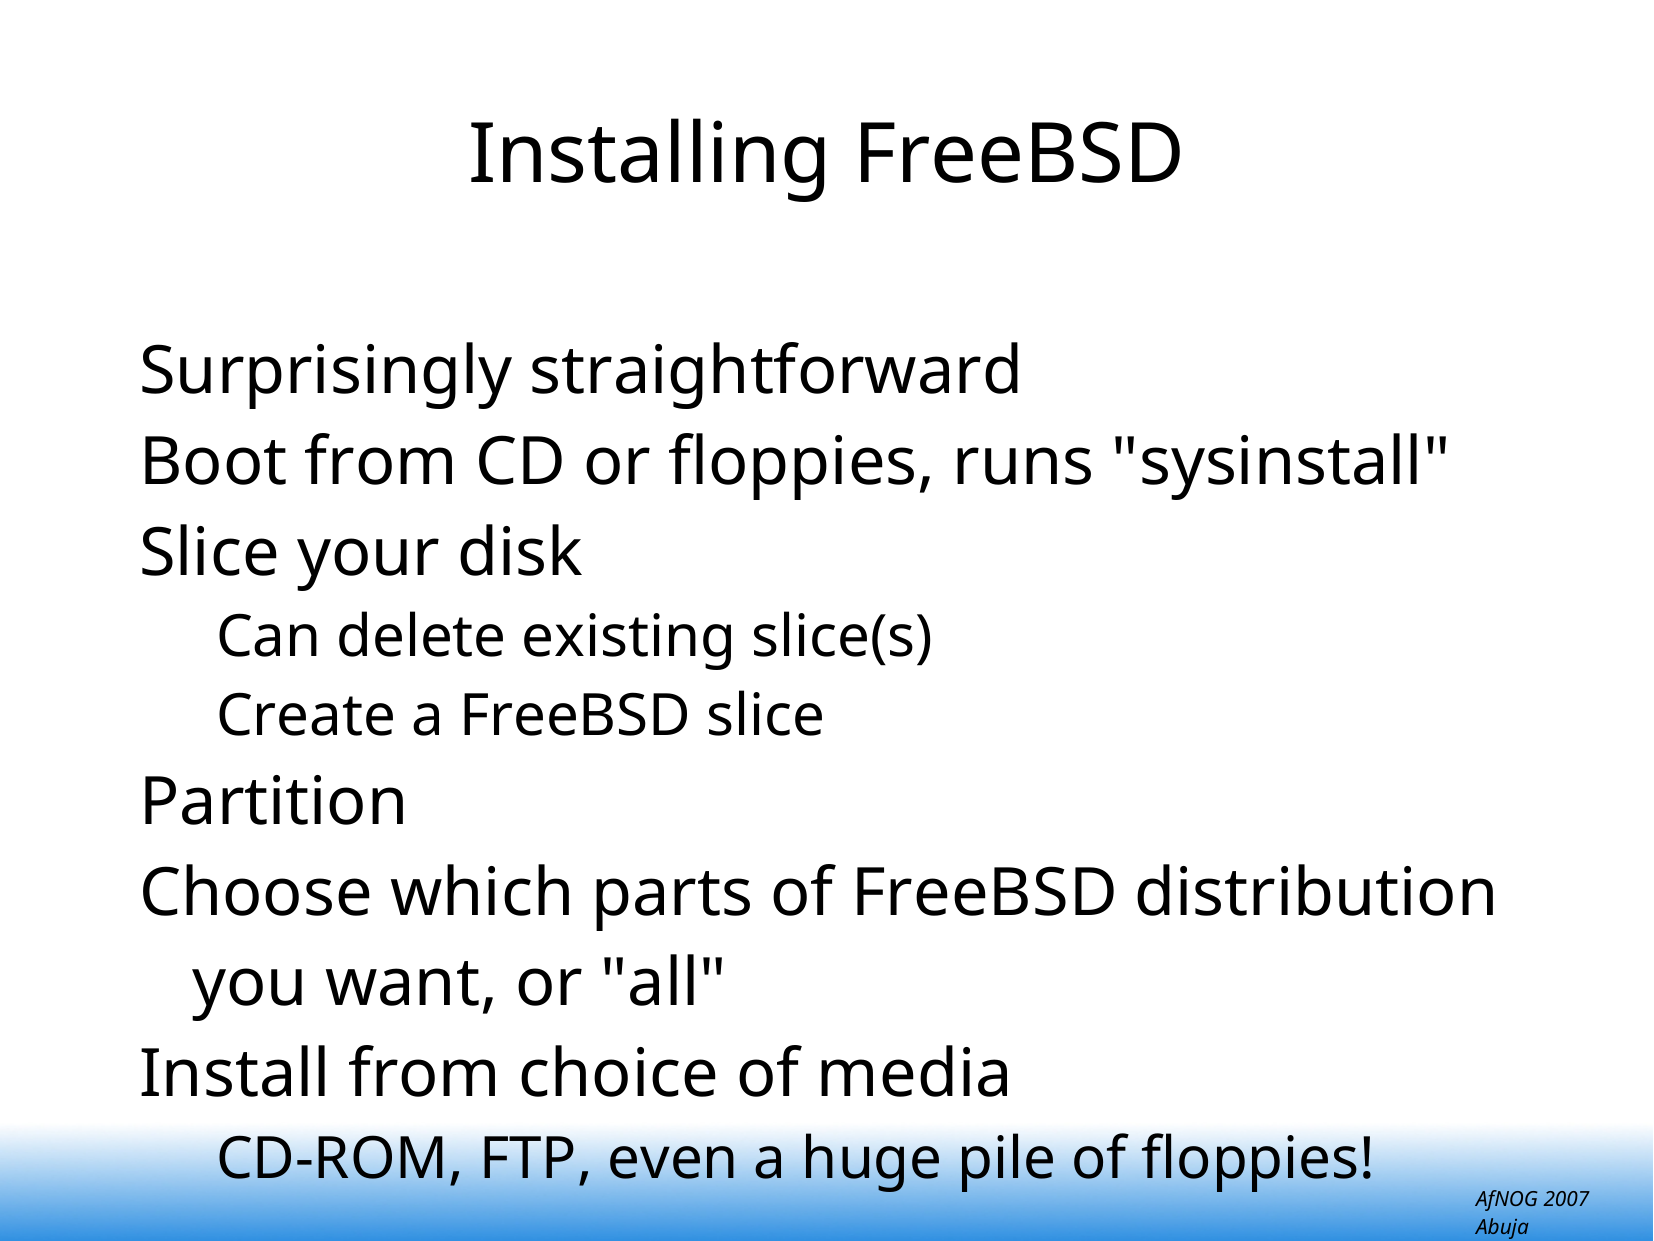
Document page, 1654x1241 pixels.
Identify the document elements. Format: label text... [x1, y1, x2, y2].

list Surprisingly straightforward Boot from CD or floppies, runs "sysinstall" Slice your disk Can delete existing slice(s) Create a FreeBSD slice Partition Choose which parts of FreeBSD distribution you want, or "all" Install from choice of media CD-ROM, FTP, even a huge pile of floppies! [121, 322, 1561, 1133]
picture [0, 1122, 1653, 1241]
title Installing FreeBSD [121, 46, 1534, 254]
